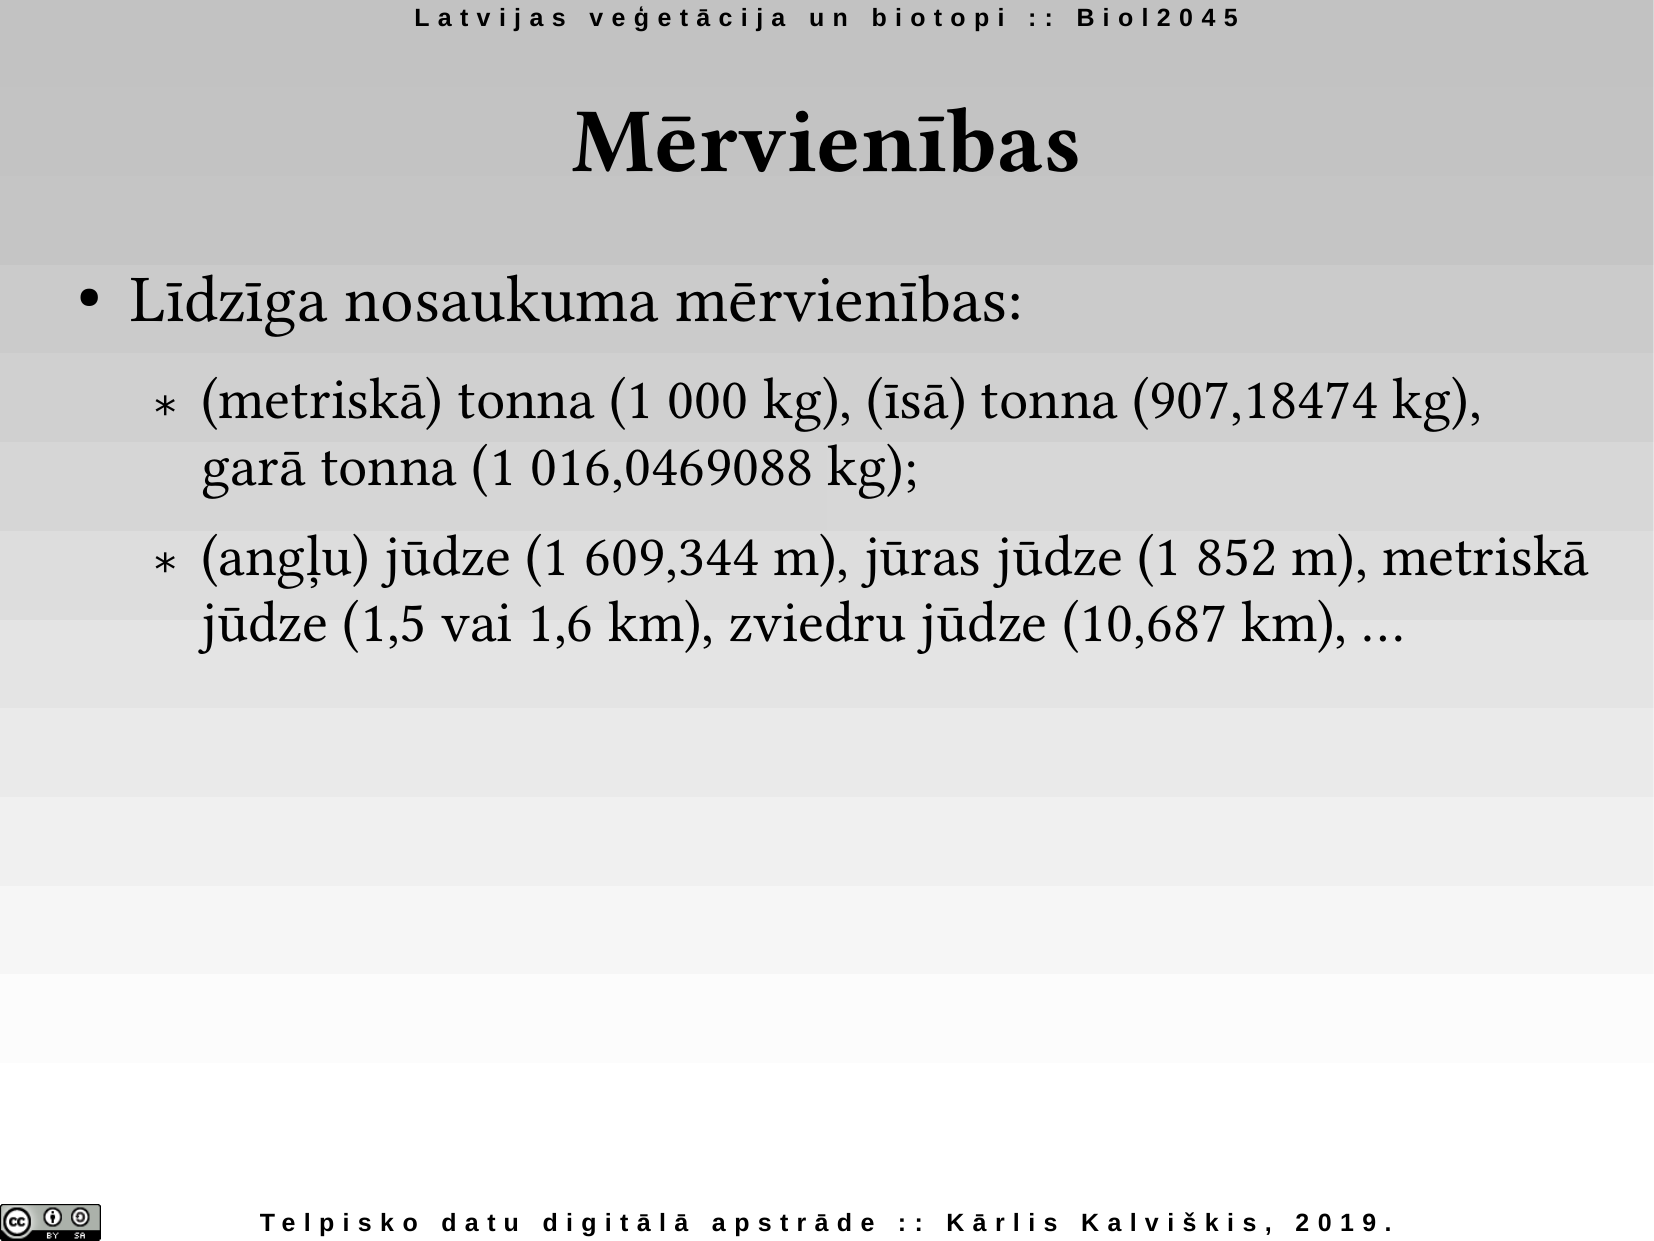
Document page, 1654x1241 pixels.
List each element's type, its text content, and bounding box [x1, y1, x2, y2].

title Mērvienības [59, 37, 1596, 246]
picture [0, 0, 1654, 1241]
list Līdzīga nosaukuma mērvienības: (metriskā) tonna (1 000 kg), (īsā) tonna (907,18474 kg), garā tonna (1 016,0469088 kg); (angļu) jūdze (1 609,344 m), jūras jūdze (1 852 m), metriskā jūdze (1,5 vai 1,6 km), zviedru jūdze (10,687 km), ... [59, 261, 1596, 1189]
